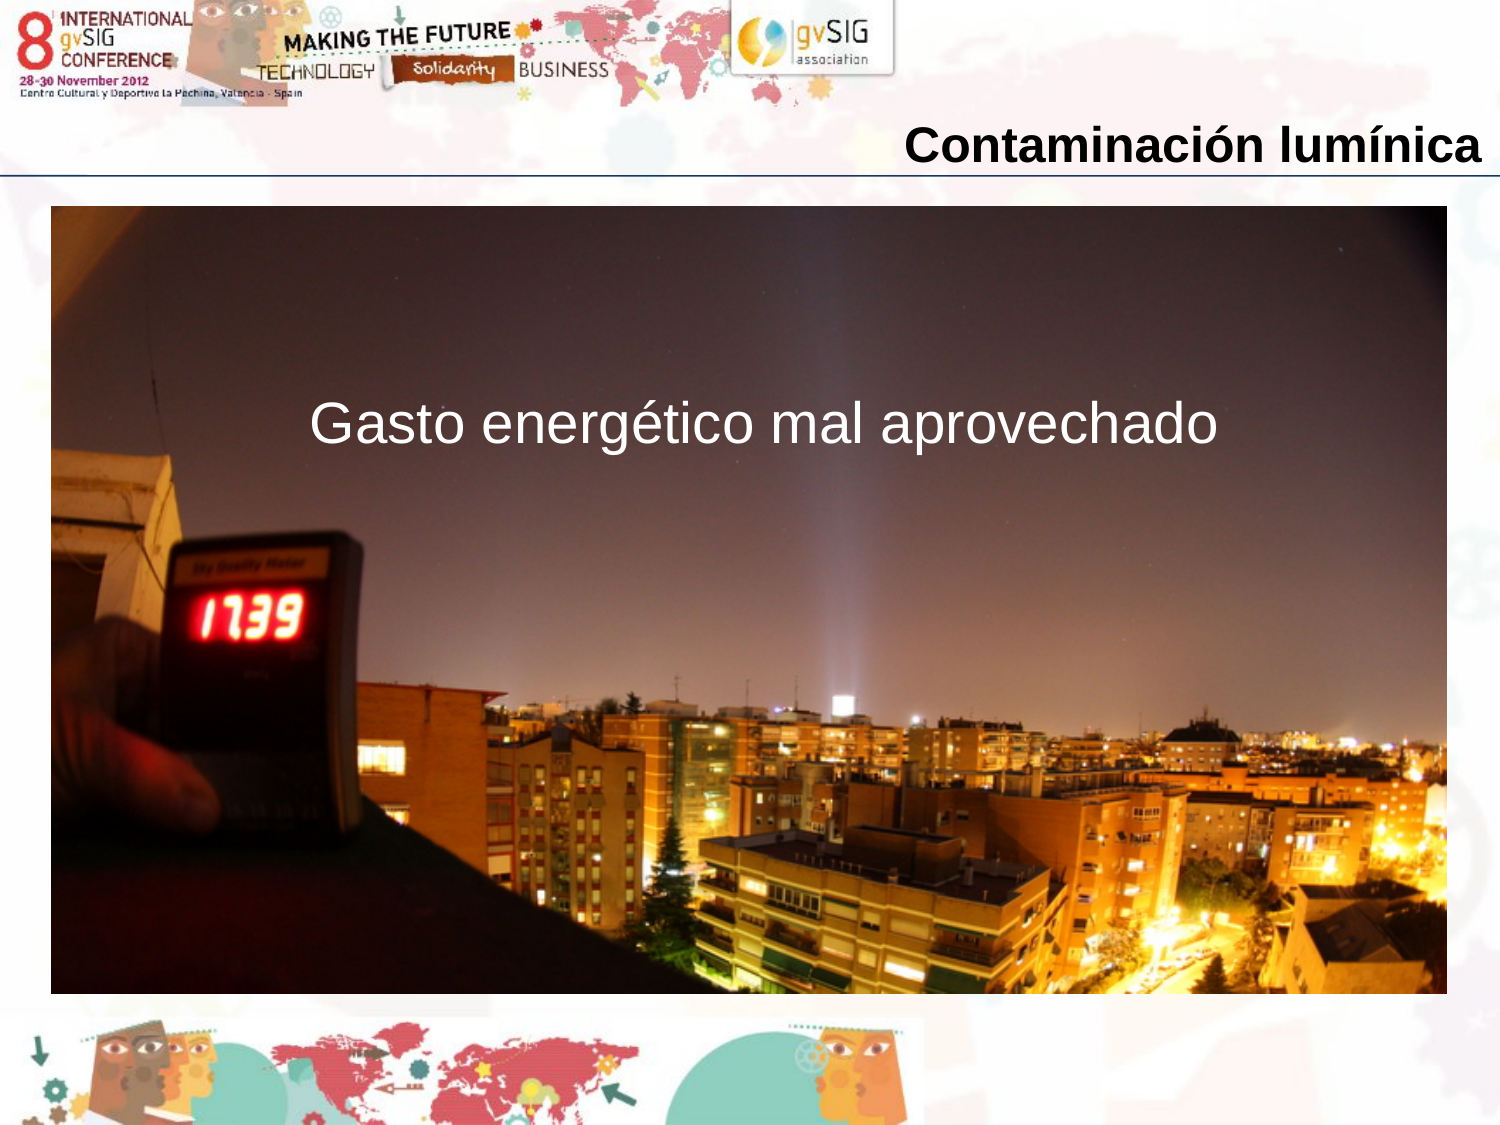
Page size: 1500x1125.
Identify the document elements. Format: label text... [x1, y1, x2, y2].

text_box Contaminación lumínica [889, 105, 1498, 175]
picture [0, 0, 1500, 175]
text_box Contaminación lumínica [889, 177, 1498, 181]
text_box Gasto energético mal aprovechado [295, 383, 1235, 464]
picture [0, 177, 1500, 1125]
